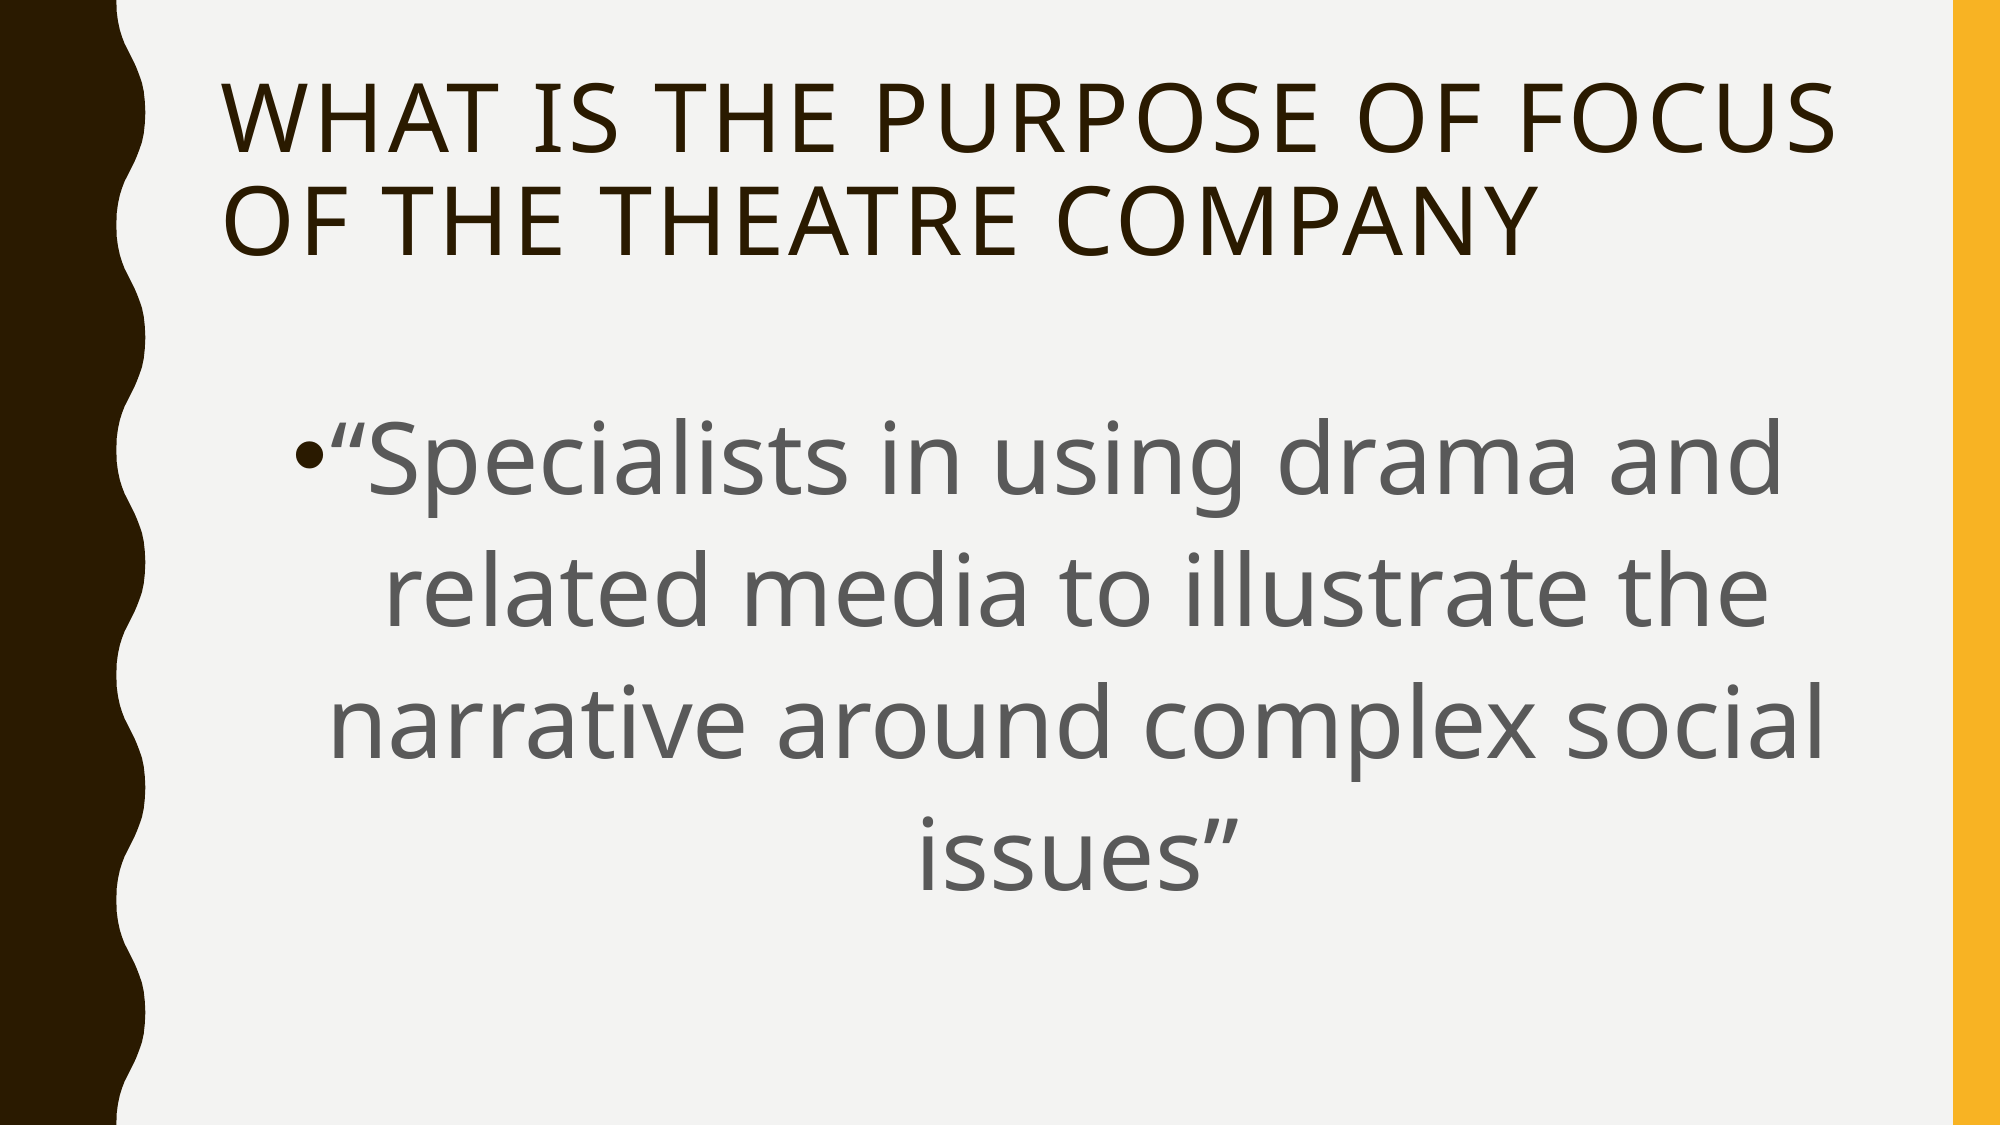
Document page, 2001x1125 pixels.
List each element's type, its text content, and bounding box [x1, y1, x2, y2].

list “Specialists in using drama and related media to illustrate the narrative around complex social issues” [205, 375, 1876, 965]
title What is the purpose of focus of the theatre company [205, 62, 1876, 308]
